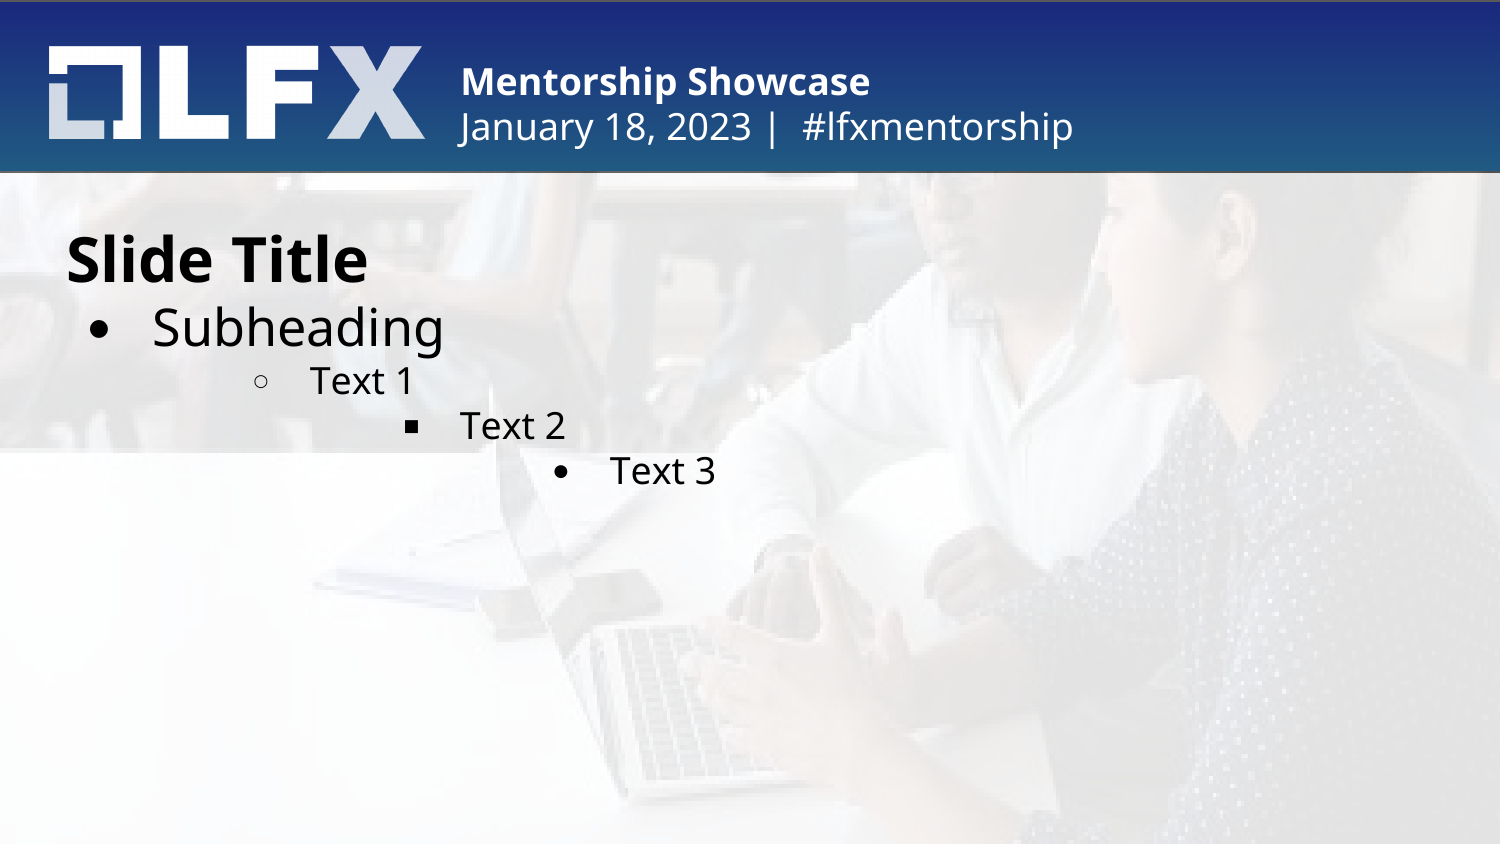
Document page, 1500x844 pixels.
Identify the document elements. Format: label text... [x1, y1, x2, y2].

picture [0, 171, 1500, 844]
text_box Mentorship Showcase January 18, 2023 | #lfxmentorship [445, 43, 1363, 165]
text_box Slide Title Subheading Text 1 Text 2 Text 3 [51, 204, 1449, 511]
picture [21, 24, 458, 158]
text_box [0, 1, 1500, 171]
